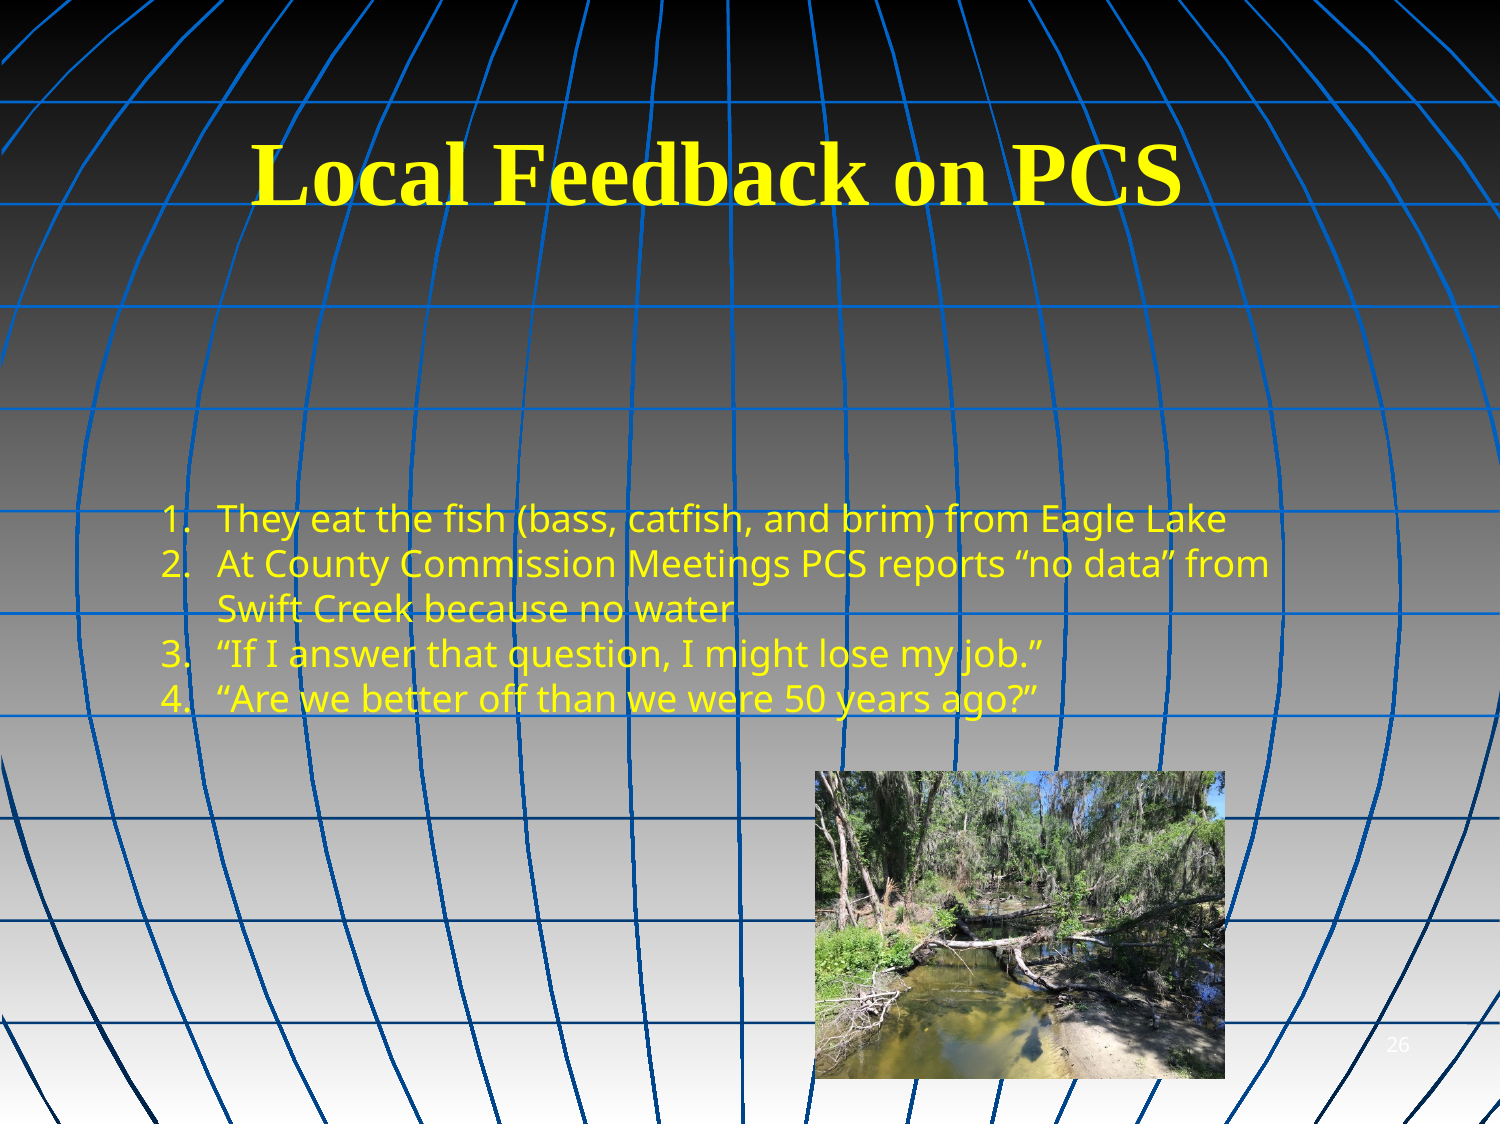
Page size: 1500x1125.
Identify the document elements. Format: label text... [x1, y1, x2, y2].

slide_number <number> [1074, 1024, 1425, 1100]
title Local Feedback on PCS [200, 75, 1238, 262]
picture [815, 771, 1225, 1079]
text_box They eat the fish (bass, catfish, and brim) from Eagle Lake At County Commission Meetings PCS reports “no data” from Swift Creek because no water “If I answer that question, I might lose my job.” “Are we better off than we were 50 years ago?” [145, 487, 1371, 773]
